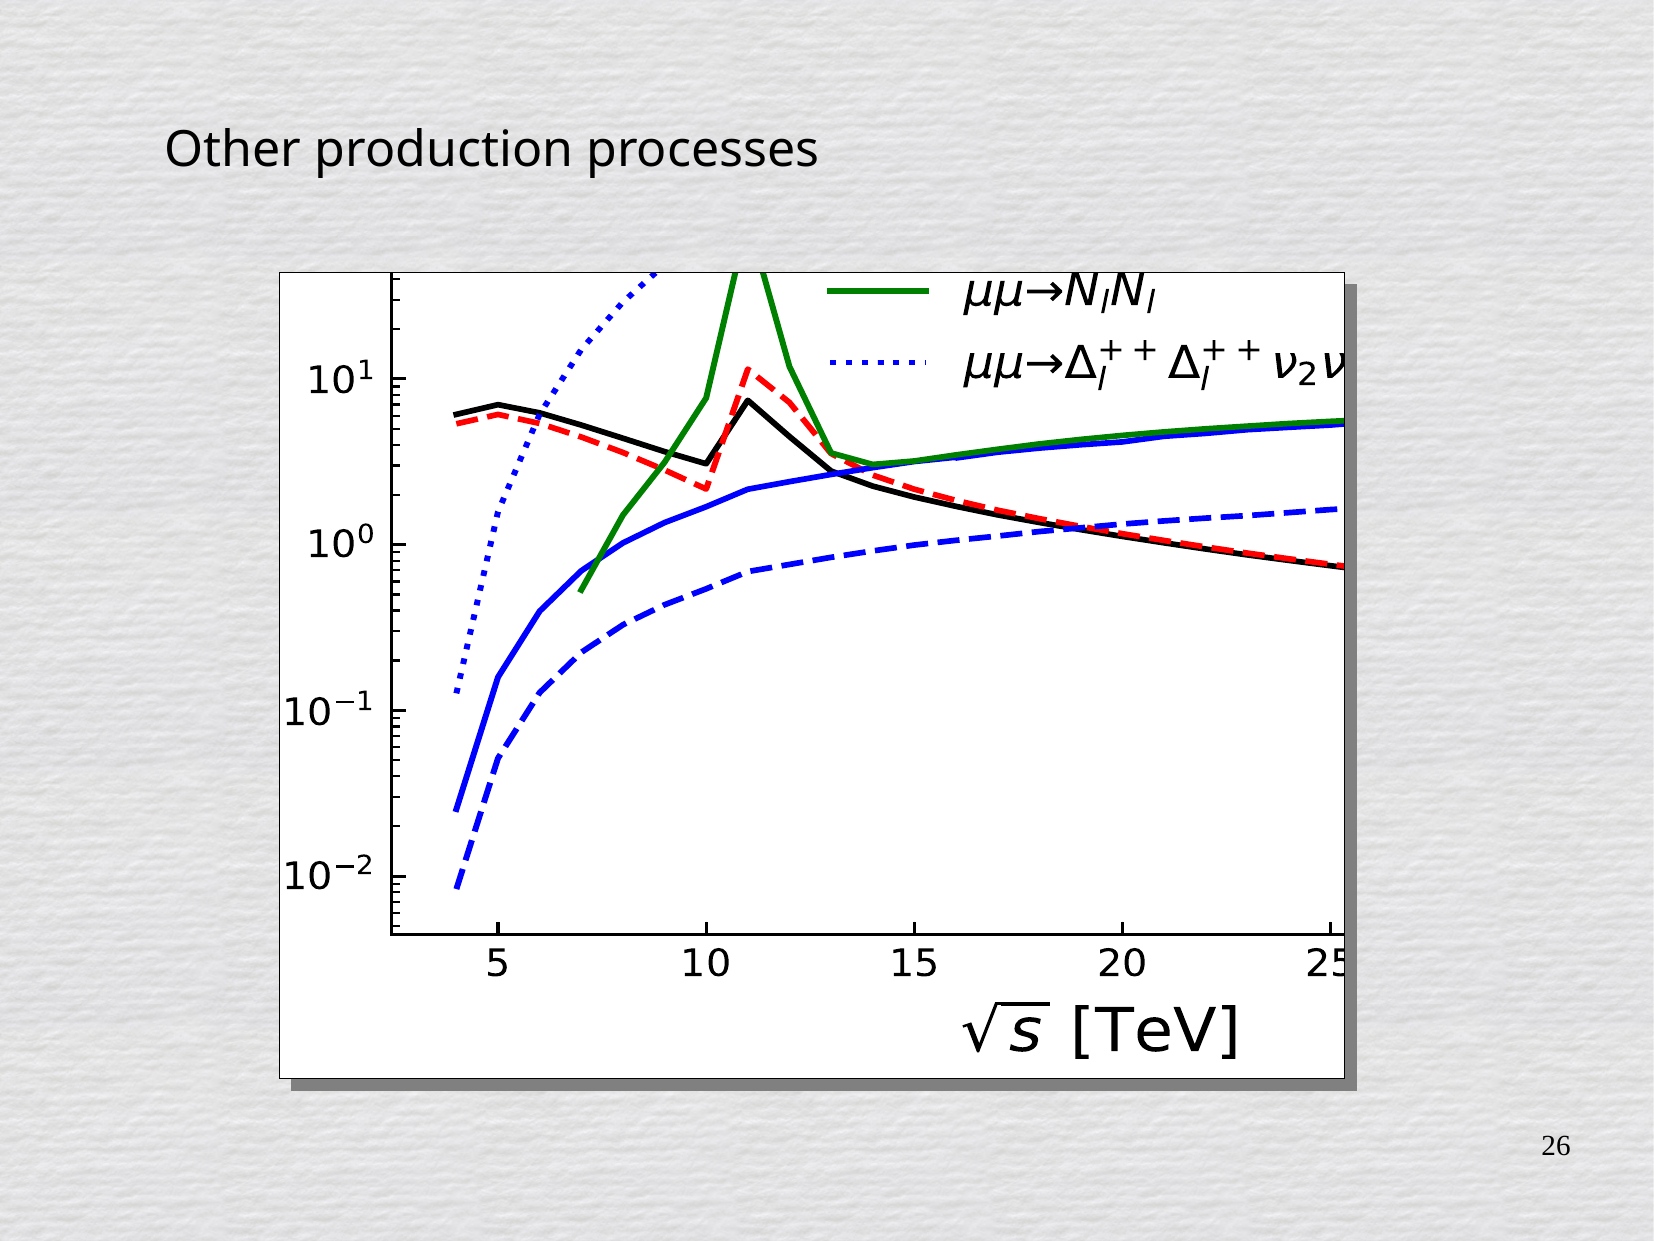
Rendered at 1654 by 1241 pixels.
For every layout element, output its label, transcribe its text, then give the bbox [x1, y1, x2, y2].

text_box Other production processes [150, 105, 833, 190]
picture [0, 0, 1654, 1241]
